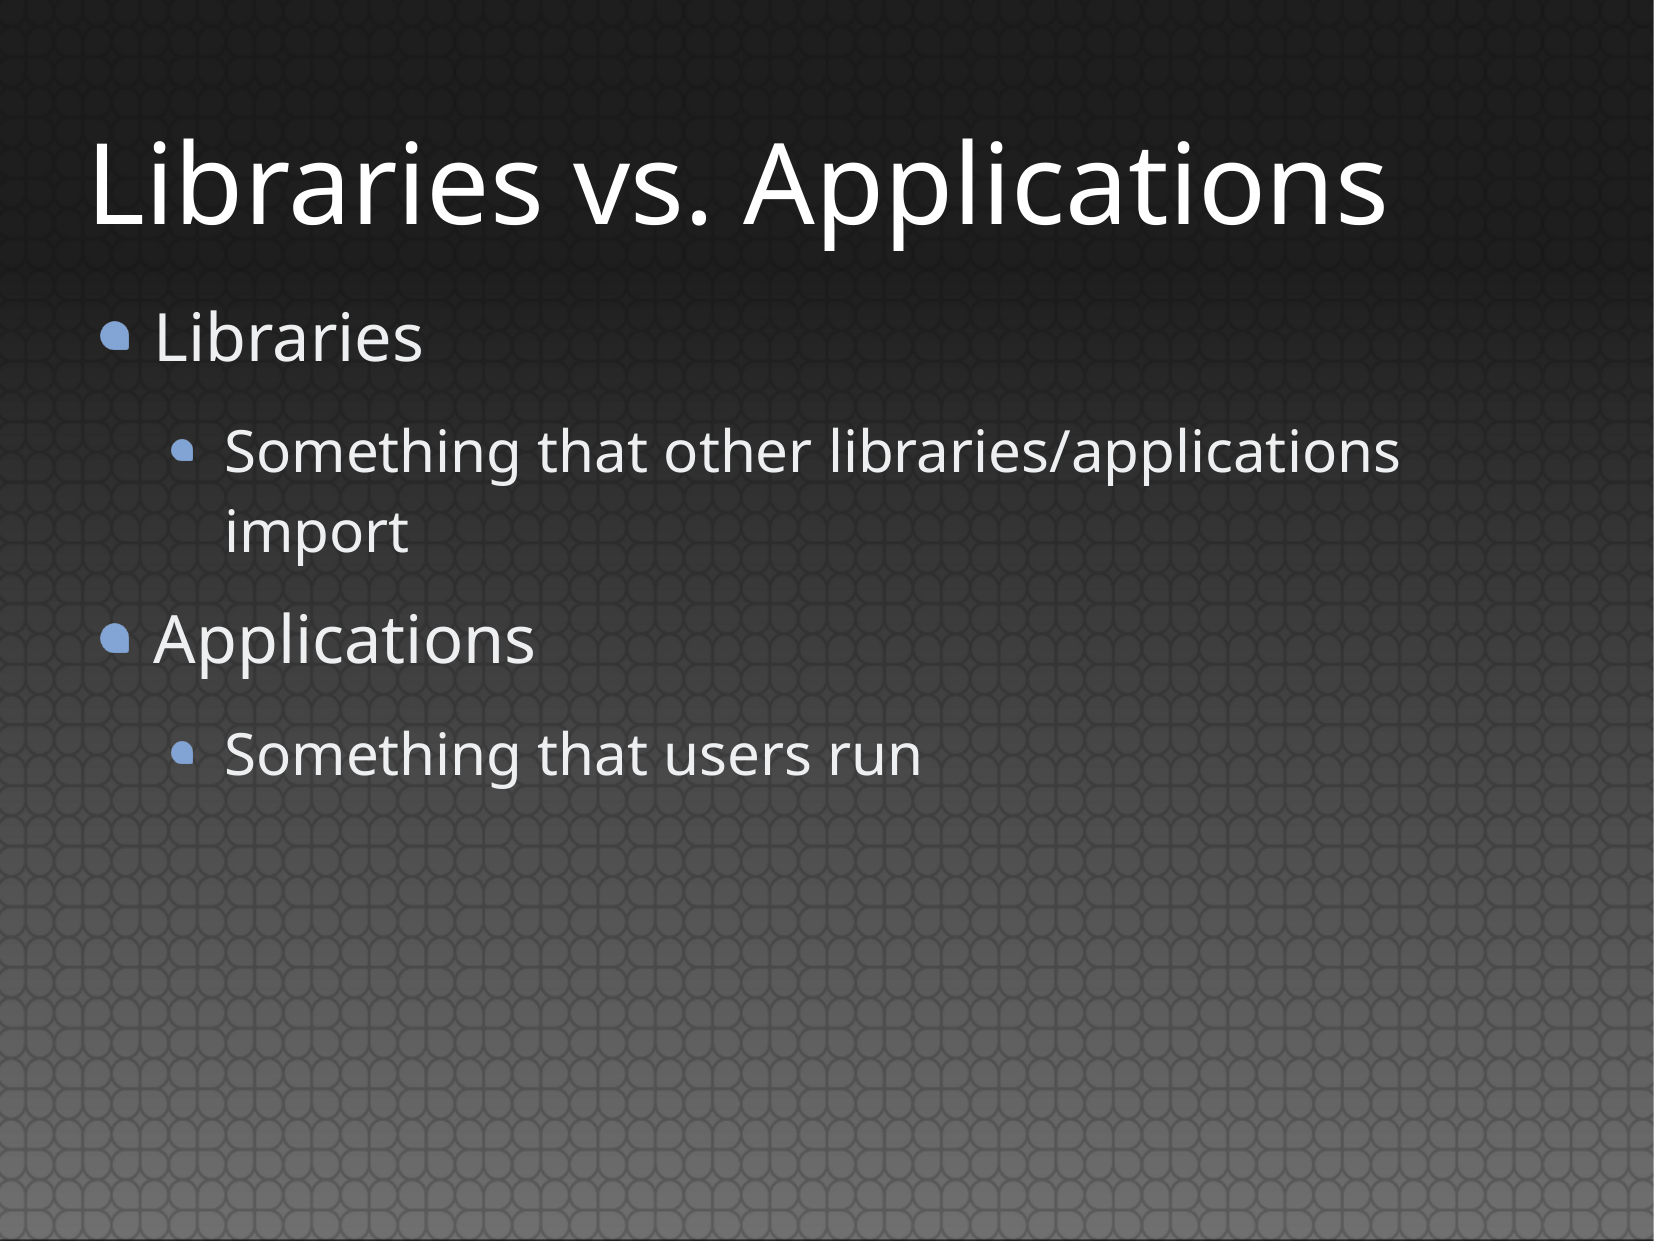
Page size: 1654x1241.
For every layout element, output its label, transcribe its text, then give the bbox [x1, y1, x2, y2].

list Libraries Something that other libraries/applications import Applications Something that users run [82, 290, 1571, 1010]
picture [0, 0, 1654, 1241]
title Libraries vs. Applications [86, 112, 1576, 249]
